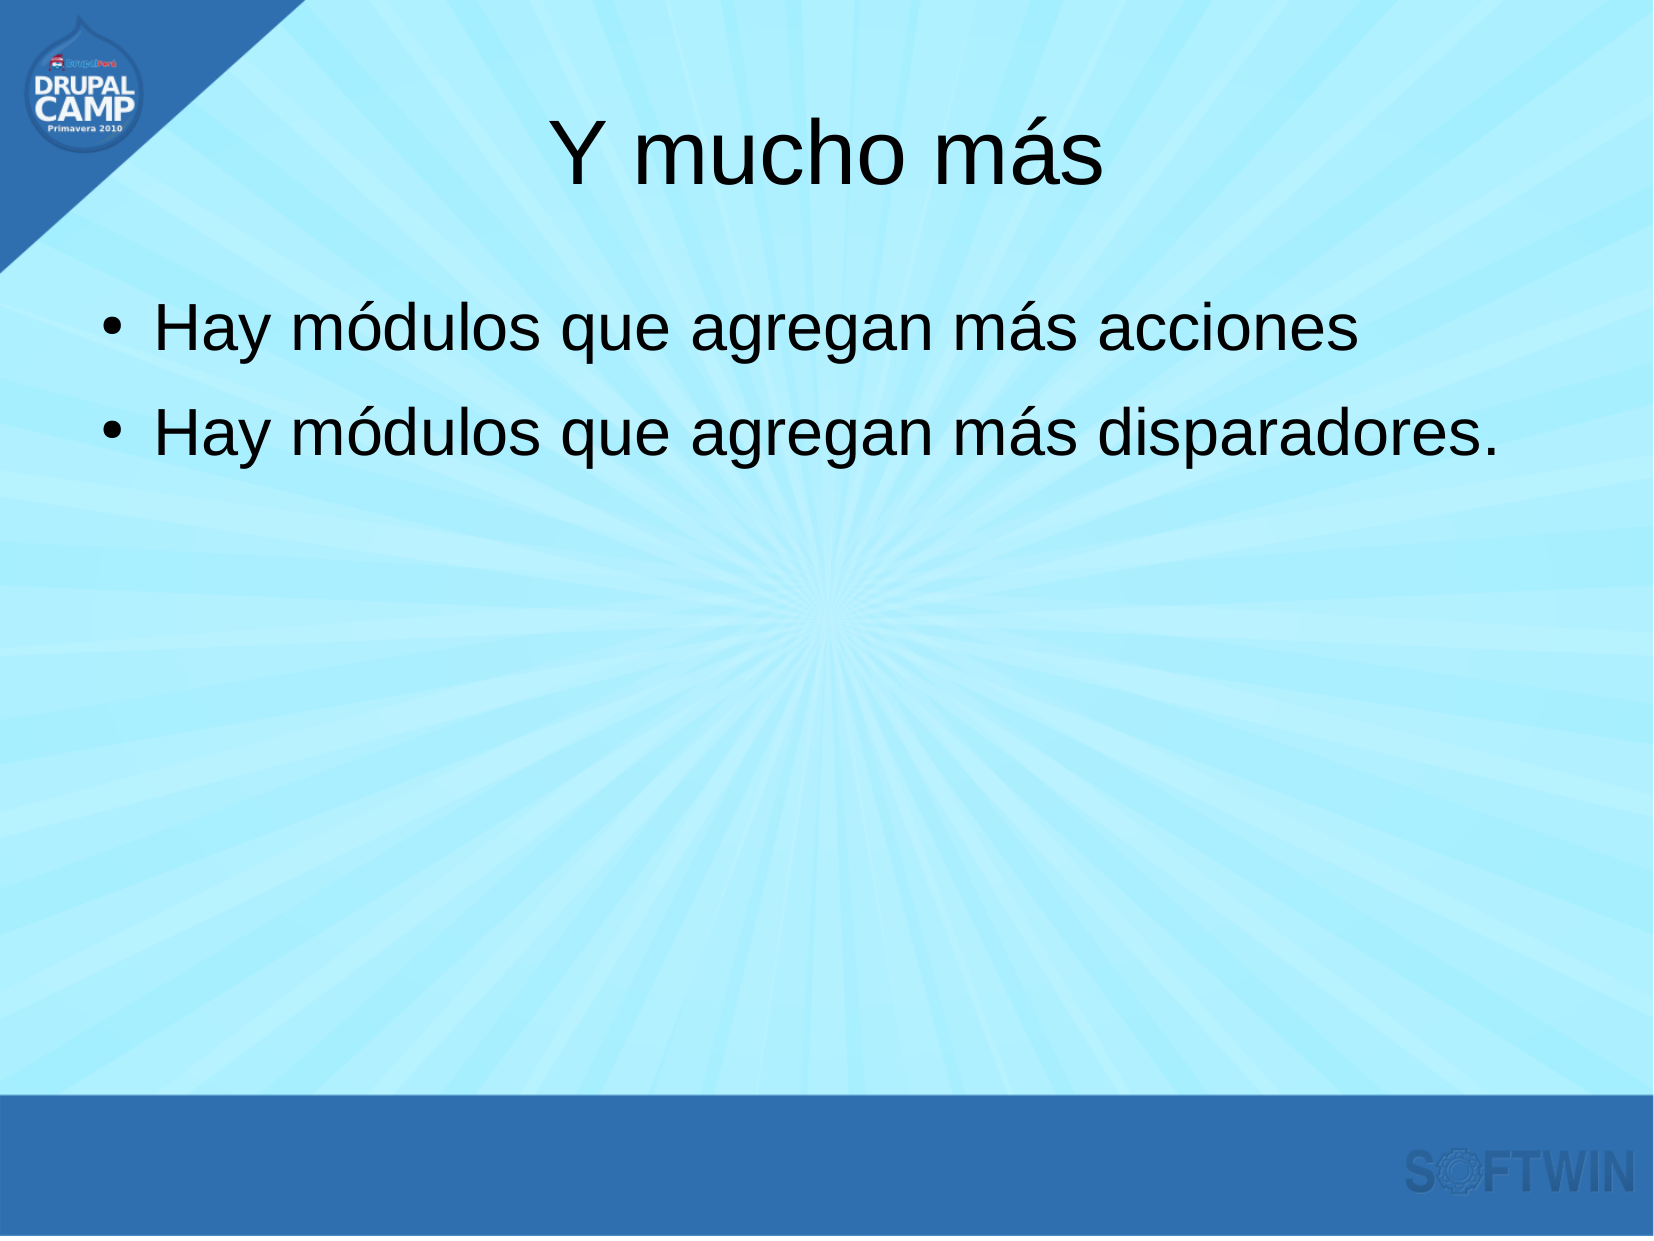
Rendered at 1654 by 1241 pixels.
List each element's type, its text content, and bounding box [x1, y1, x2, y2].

list Hay módulos que agregan más acciones Hay módulos que agregan más disparadores. [82, 290, 1571, 1109]
title Y mucho más [82, 49, 1571, 257]
picture [0, 0, 1654, 1236]
